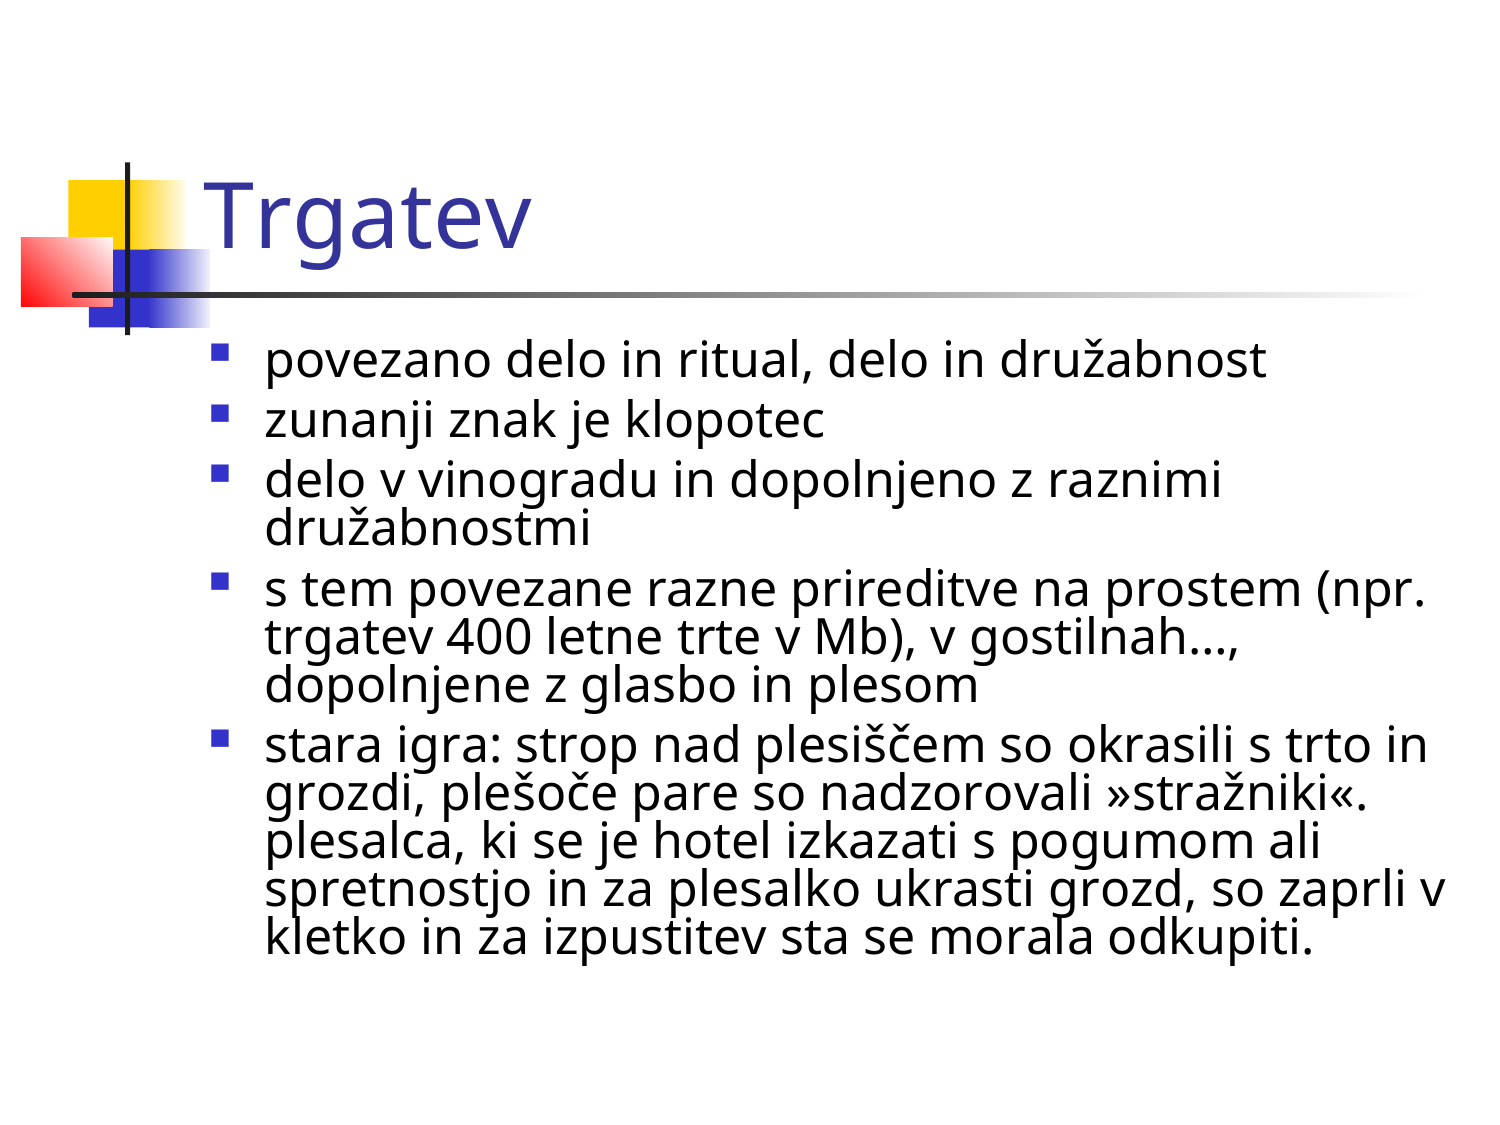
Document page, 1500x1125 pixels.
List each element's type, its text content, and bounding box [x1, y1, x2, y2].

list povezano delo in ritual, delo in družabnost zunanji znak je klopotec delo v vinogradu in dopolnjeno z raznimi družabnostmi s tem povezane razne prireditve na prostem (npr. trgatev 400 letne trte v Mb), v gostilnah…, dopolnjene z glasbo in plesom stara igra: strop nad plesiščem so okrasili s trto in grozdi, plešoče pare so nadzorovali »stražniki«. plesalca, ki se je hotel izkazati s pogumom ali spretnostjo in za plesalko ukrasti grozd, so zaprli v kletko in za izpustitev sta se morala odkupiti. [193, 331, 1469, 1007]
title Trgatev [188, 35, 1468, 276]
